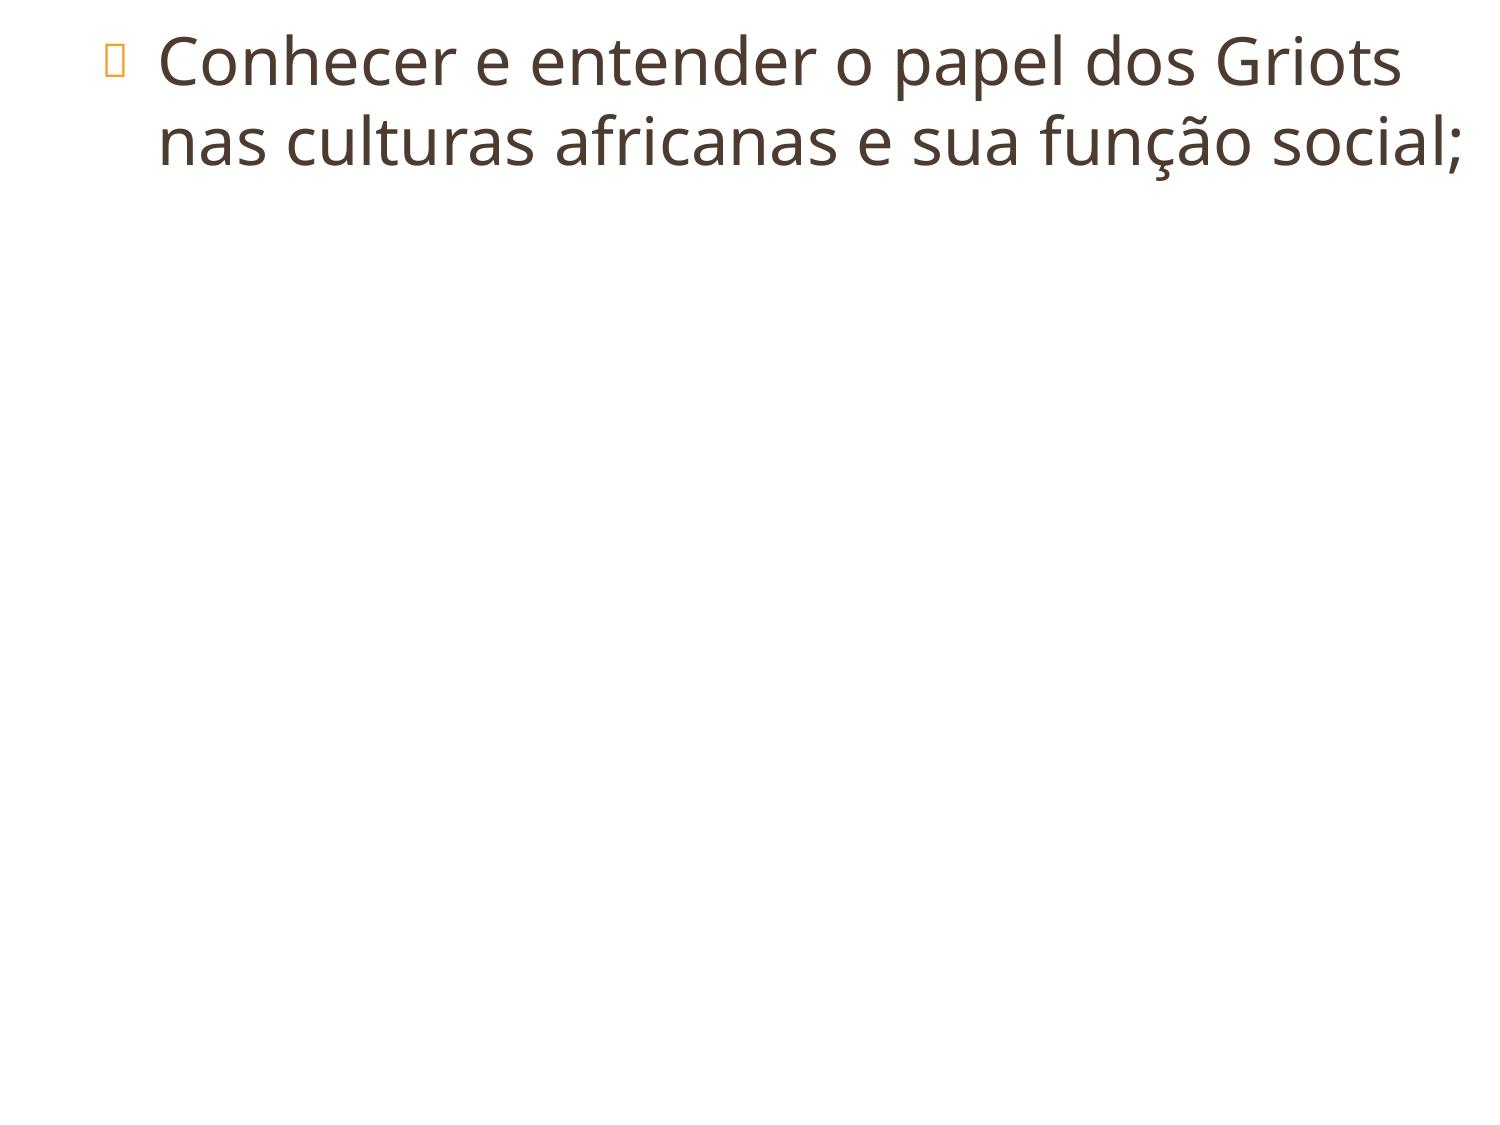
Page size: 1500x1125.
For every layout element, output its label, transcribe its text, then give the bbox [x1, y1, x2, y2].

list Conhecer e entender o papel dos Griots nas culturas africanas e sua função social; [86, 11, 1500, 223]
